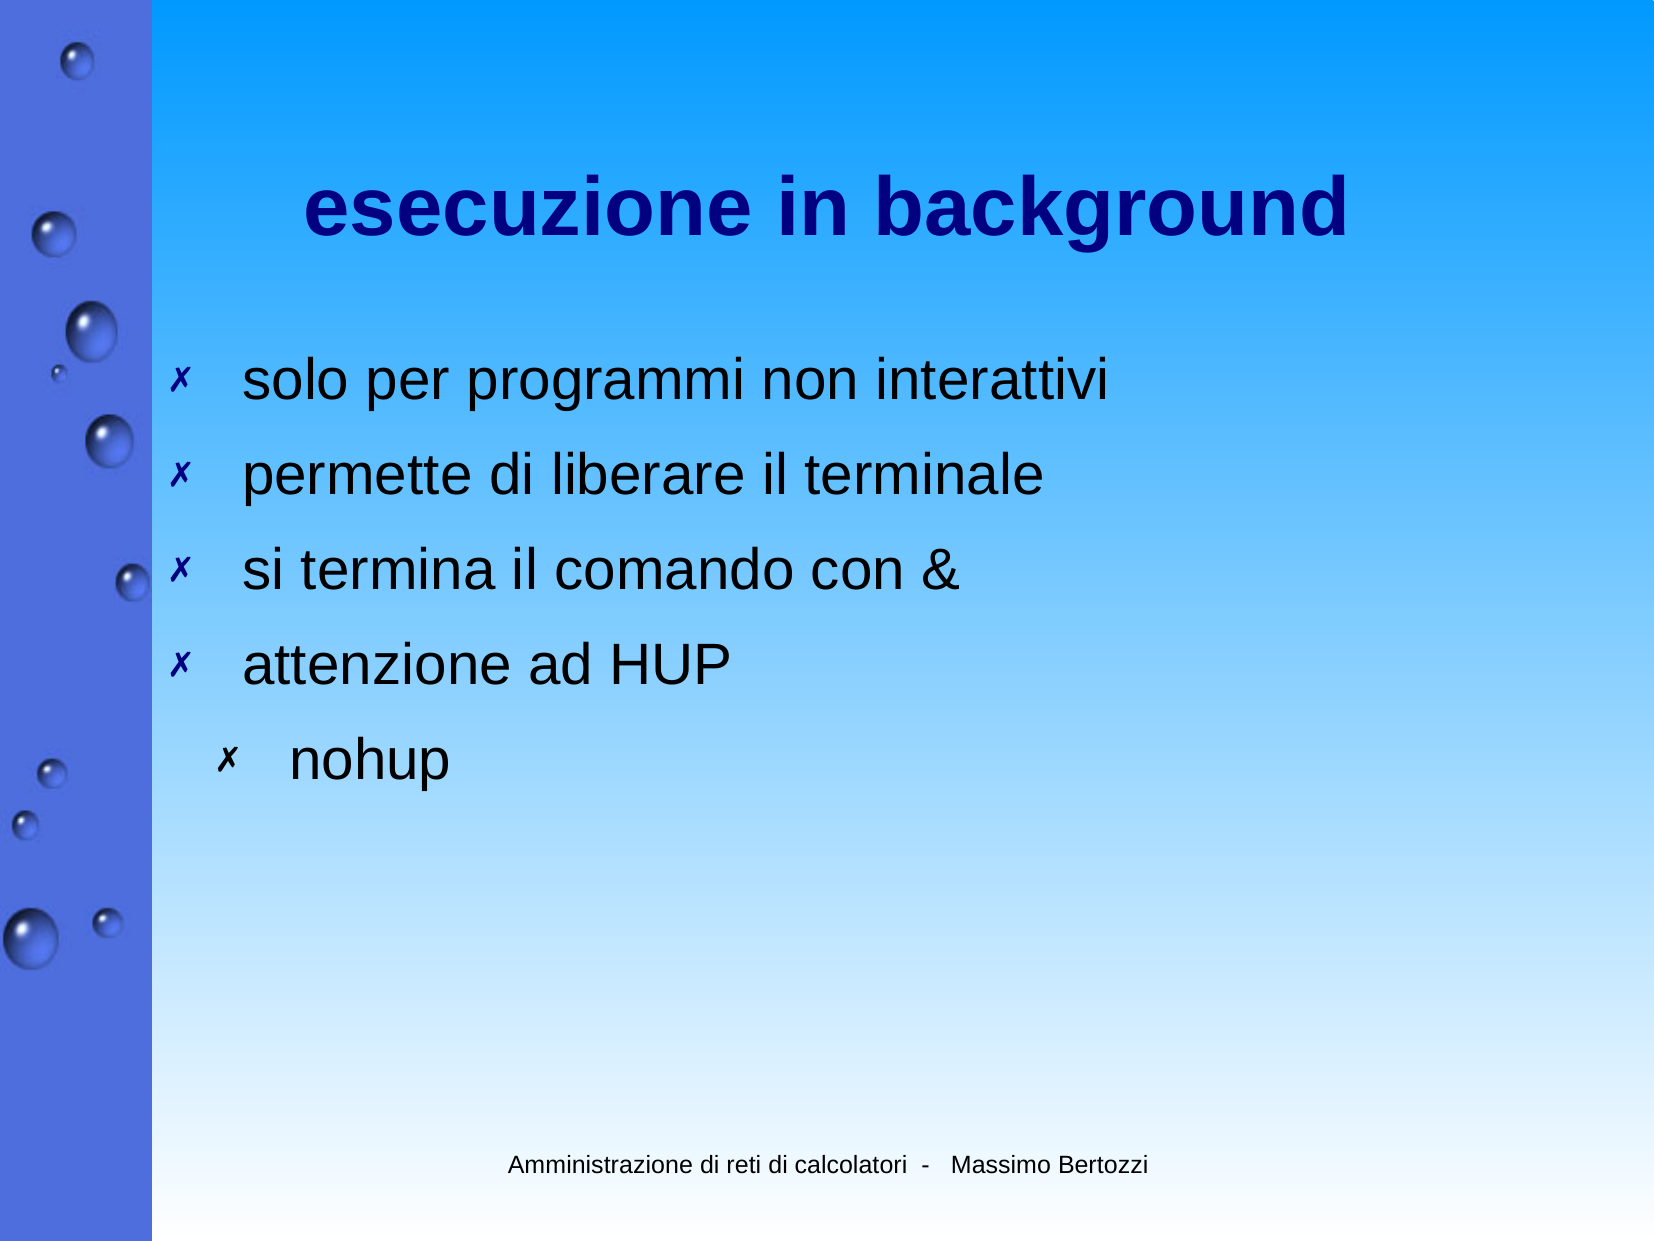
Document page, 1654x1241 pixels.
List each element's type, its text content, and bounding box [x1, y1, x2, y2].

list solo per programmi non interattivi permette di liberare il terminale si termina il comando con & attenzione ad HUP nohup [159, 346, 1572, 1128]
title esecuzione in background [121, 102, 1534, 311]
picture [0, 0, 152, 1241]
